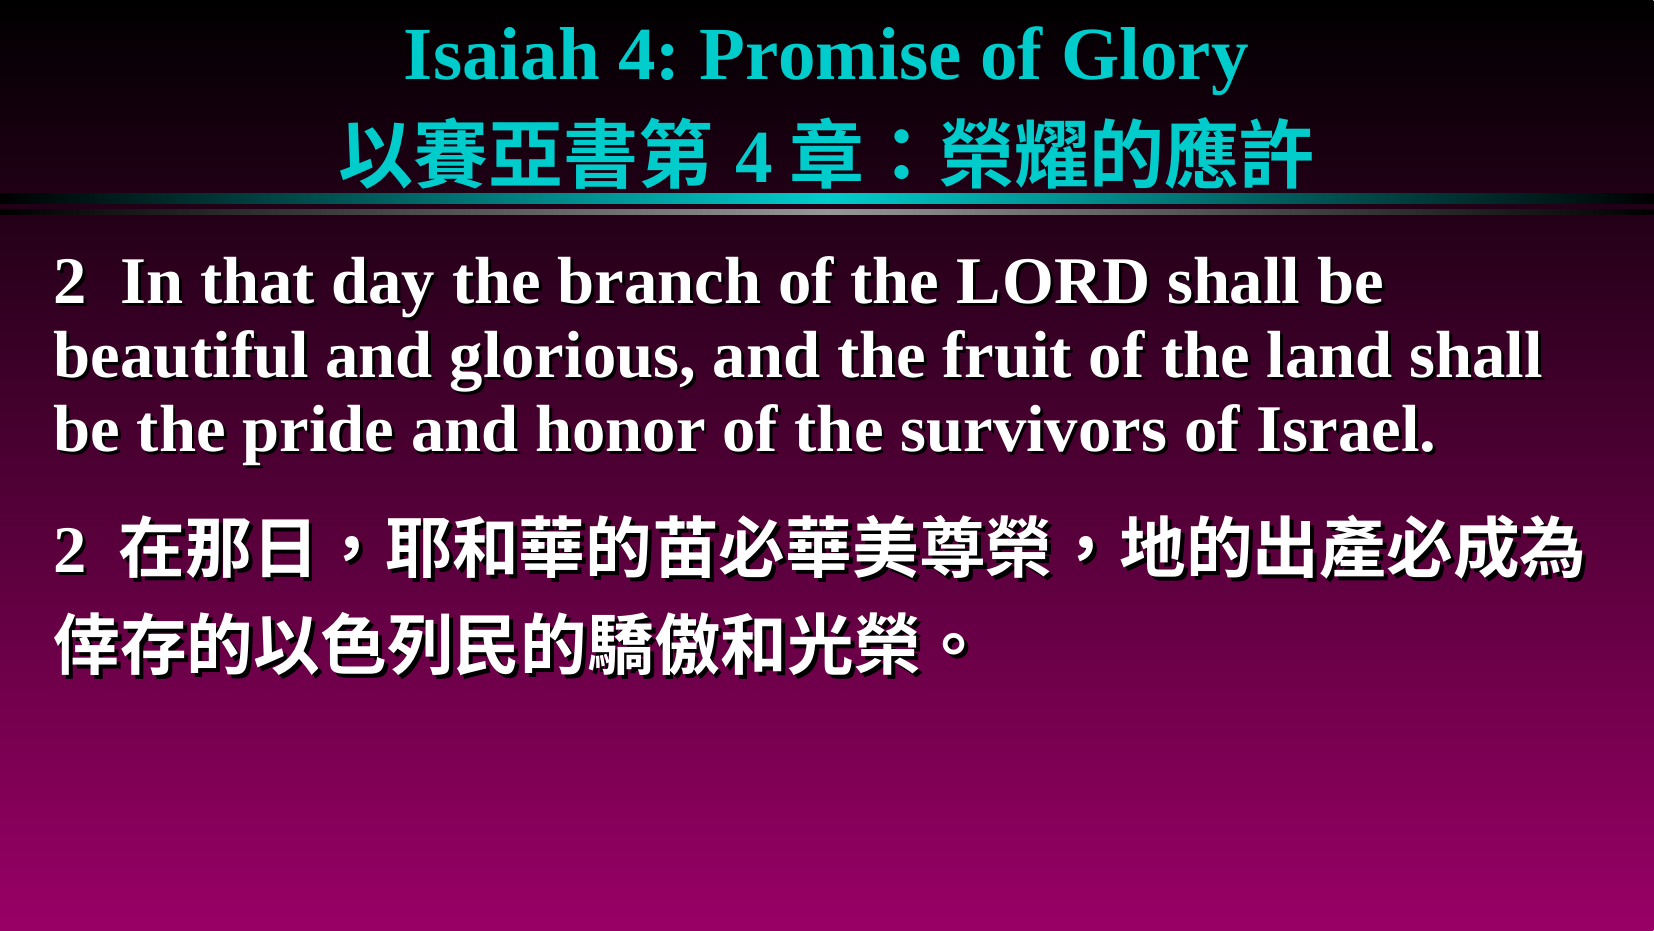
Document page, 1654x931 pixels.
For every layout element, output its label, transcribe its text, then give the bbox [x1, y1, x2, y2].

text_box 2 In that day the branch of the Lord shall be beautiful and glorious, and the fruit of the land shall be the pride and honor of the survivors of Israel. 2 在那日，耶和華的苗必華美尊榮，地的出產必成為倖存的以色列民的驕傲和光榮。 [38, 236, 1615, 920]
title Isaiah 4: Promise of Glory 以賽亞書第4章：榮耀的應許 [117, 12, 1537, 205]
